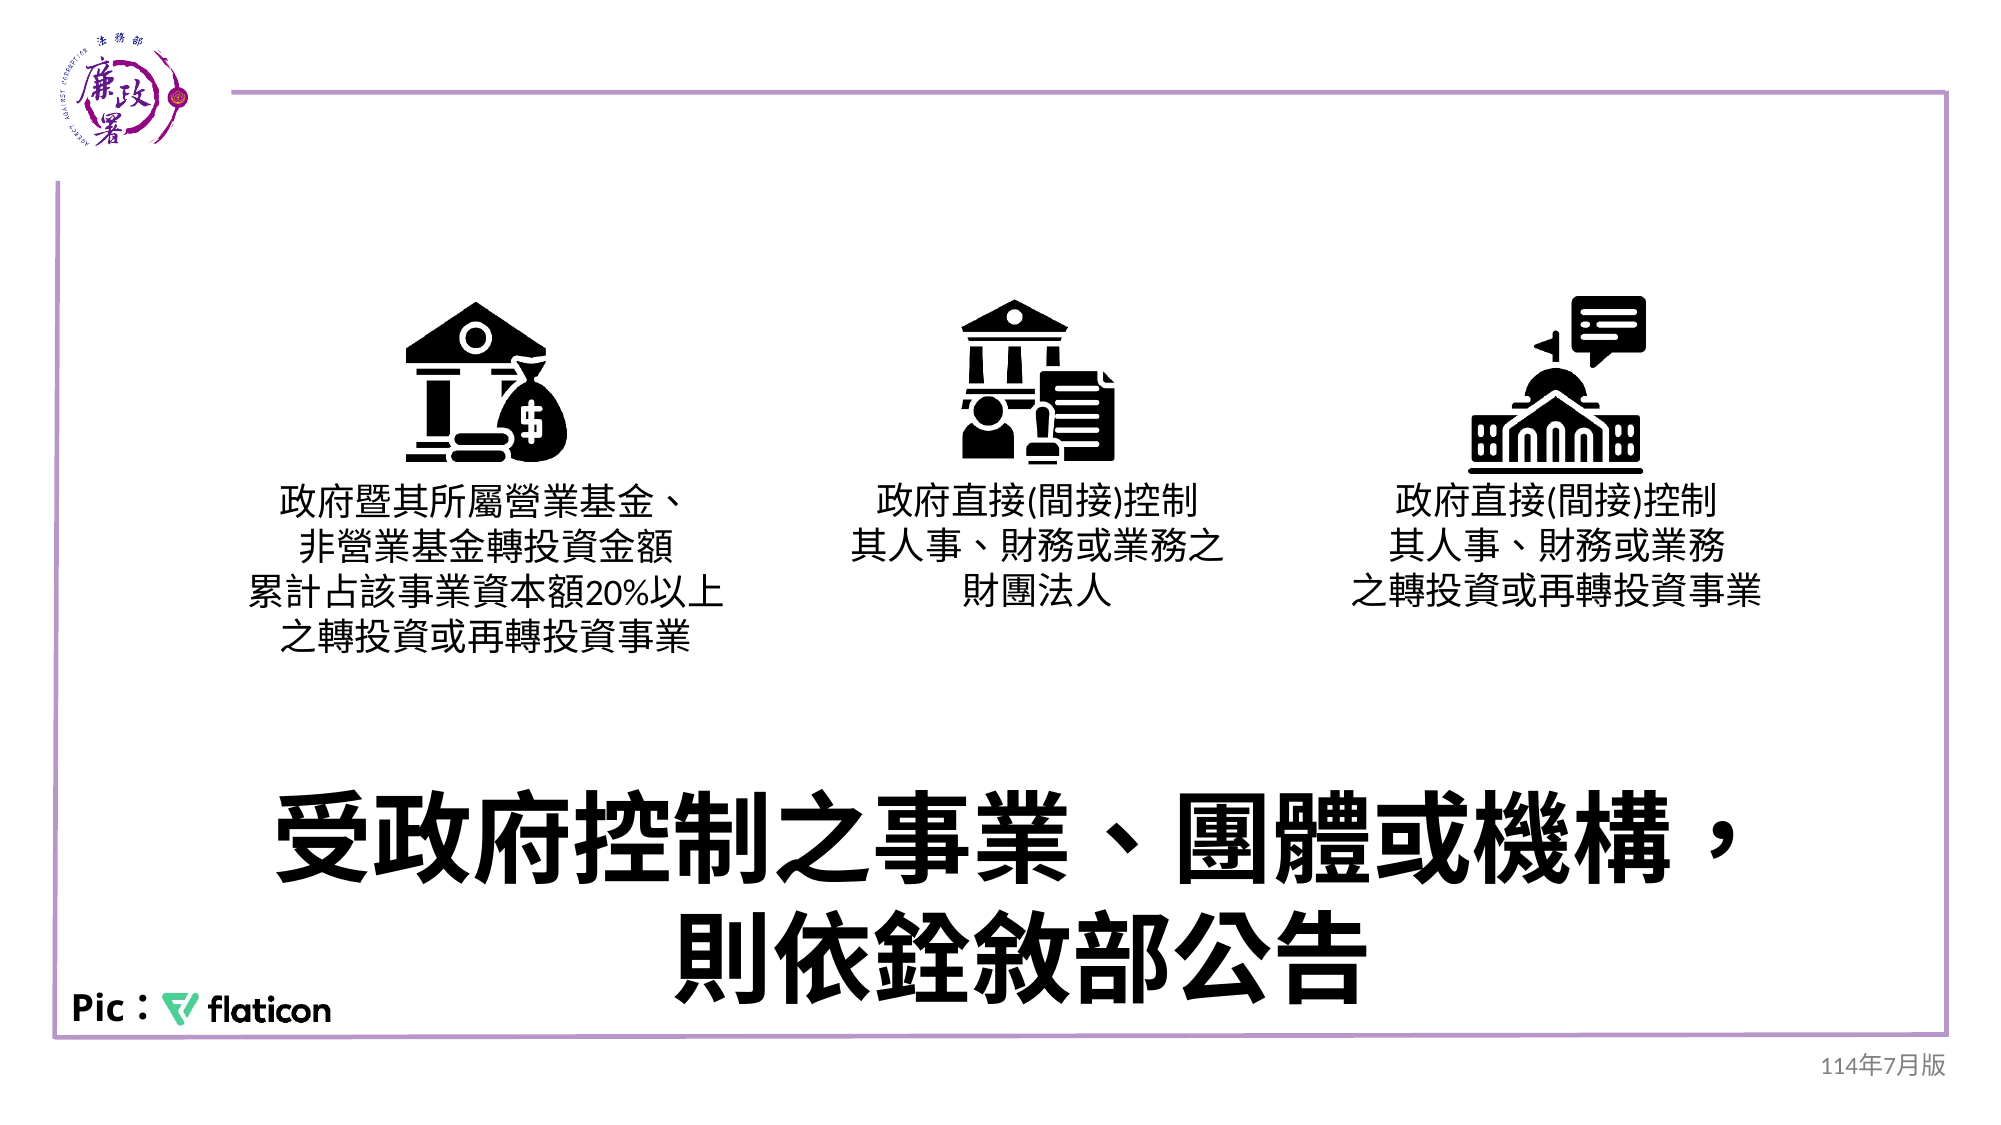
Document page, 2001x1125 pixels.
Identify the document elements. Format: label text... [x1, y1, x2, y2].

text_box 政府暨其所屬營業基金、 非營業基金轉投資金額 累計占該事業資本額20%以上 之轉投資或再轉投資事業 [232, 470, 740, 665]
text_box Pic： [55, 976, 178, 1036]
picture [1468, 296, 1646, 469]
picture [952, 296, 1123, 467]
picture [60, 32, 188, 146]
text_box 政府直接(間接)控制 其人事、財務或業務 之轉投資或再轉投資事業 [1335, 469, 1779, 620]
picture [159, 990, 334, 1030]
text_box 受政府控制之事業、團體或機構， 則依銓敘部公告 [257, 767, 1788, 1023]
picture [400, 296, 572, 467]
text_box 政府直接(間接)控制 其人事、財務或業務之 財團法人 [835, 469, 1241, 620]
